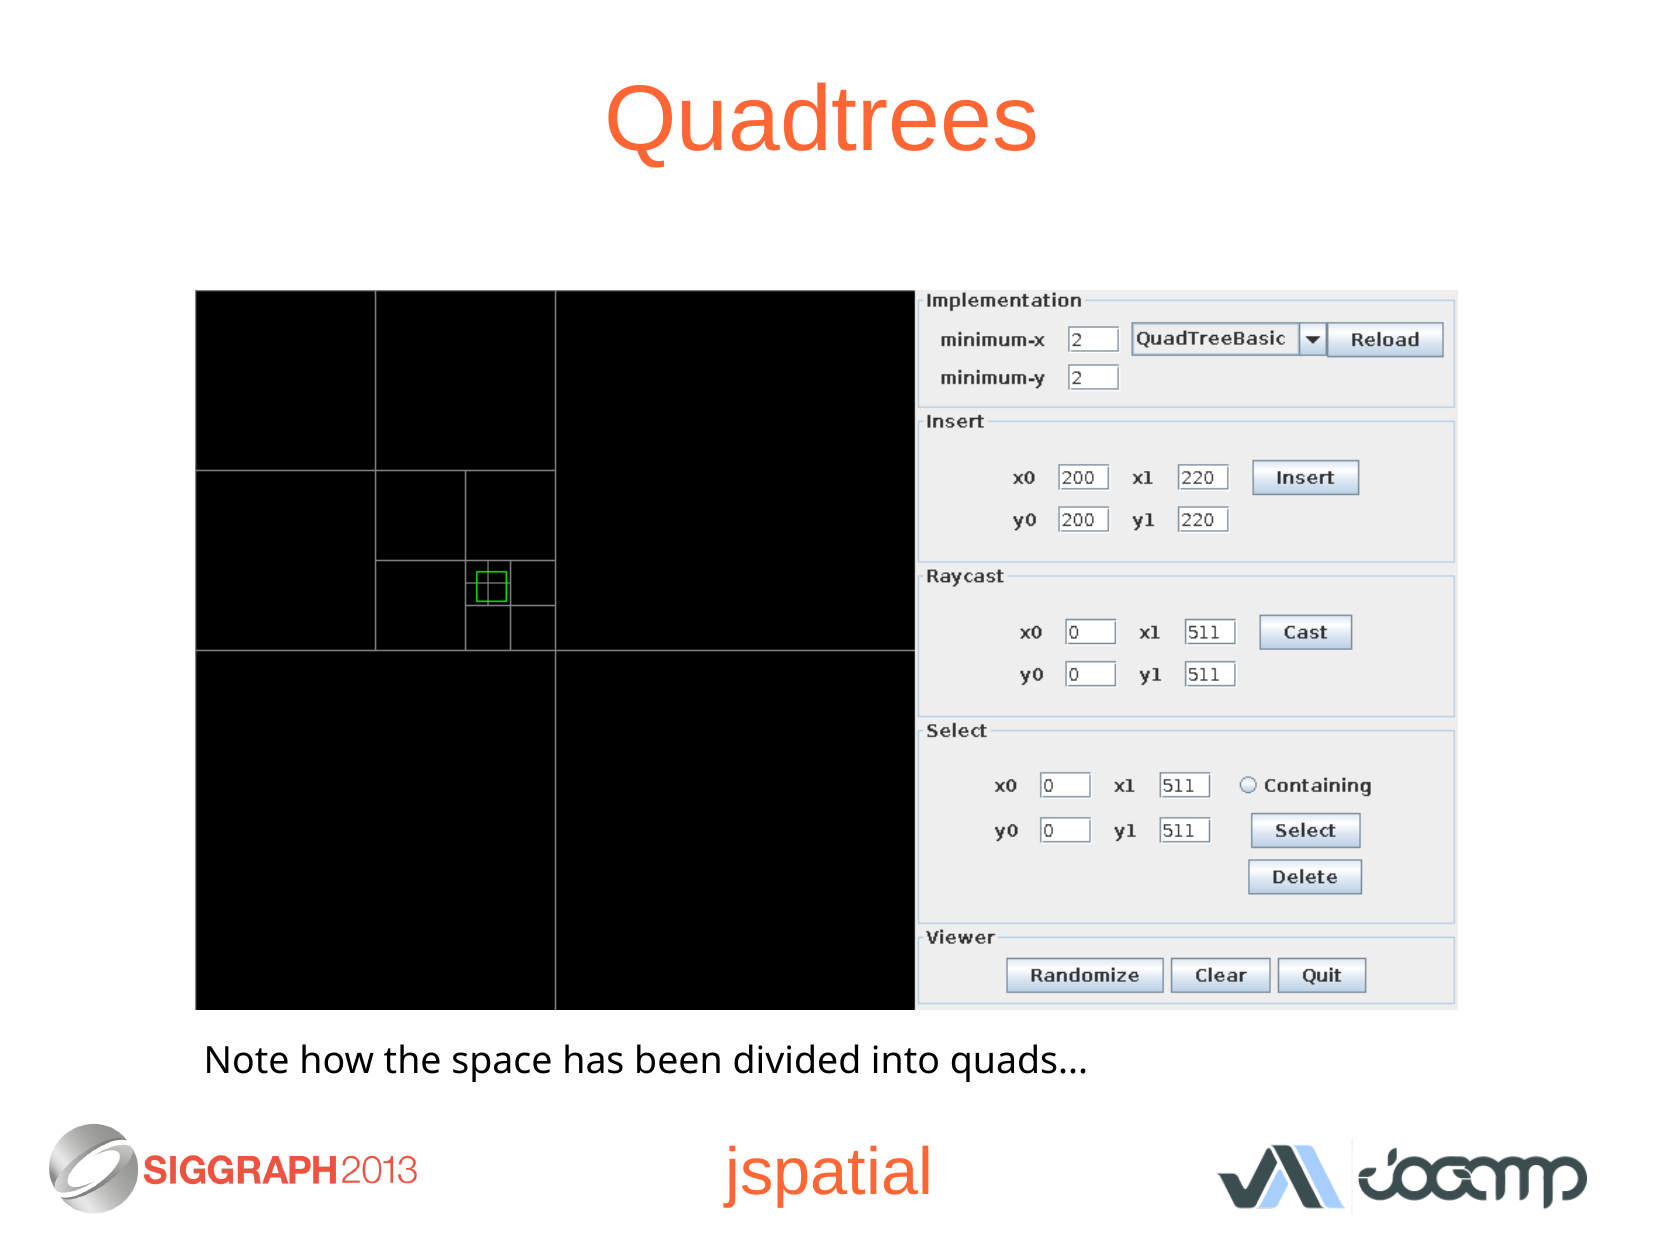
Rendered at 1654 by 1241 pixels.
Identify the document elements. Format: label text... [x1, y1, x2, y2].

title jspatial [642, 1125, 1016, 1217]
picture [1215, 1139, 1587, 1215]
picture [45, 1122, 421, 1215]
title Quadtrees [68, 49, 1576, 188]
text_box Note how the space has been divided into quads... [188, 1026, 1172, 1085]
picture [195, 290, 1458, 1010]
